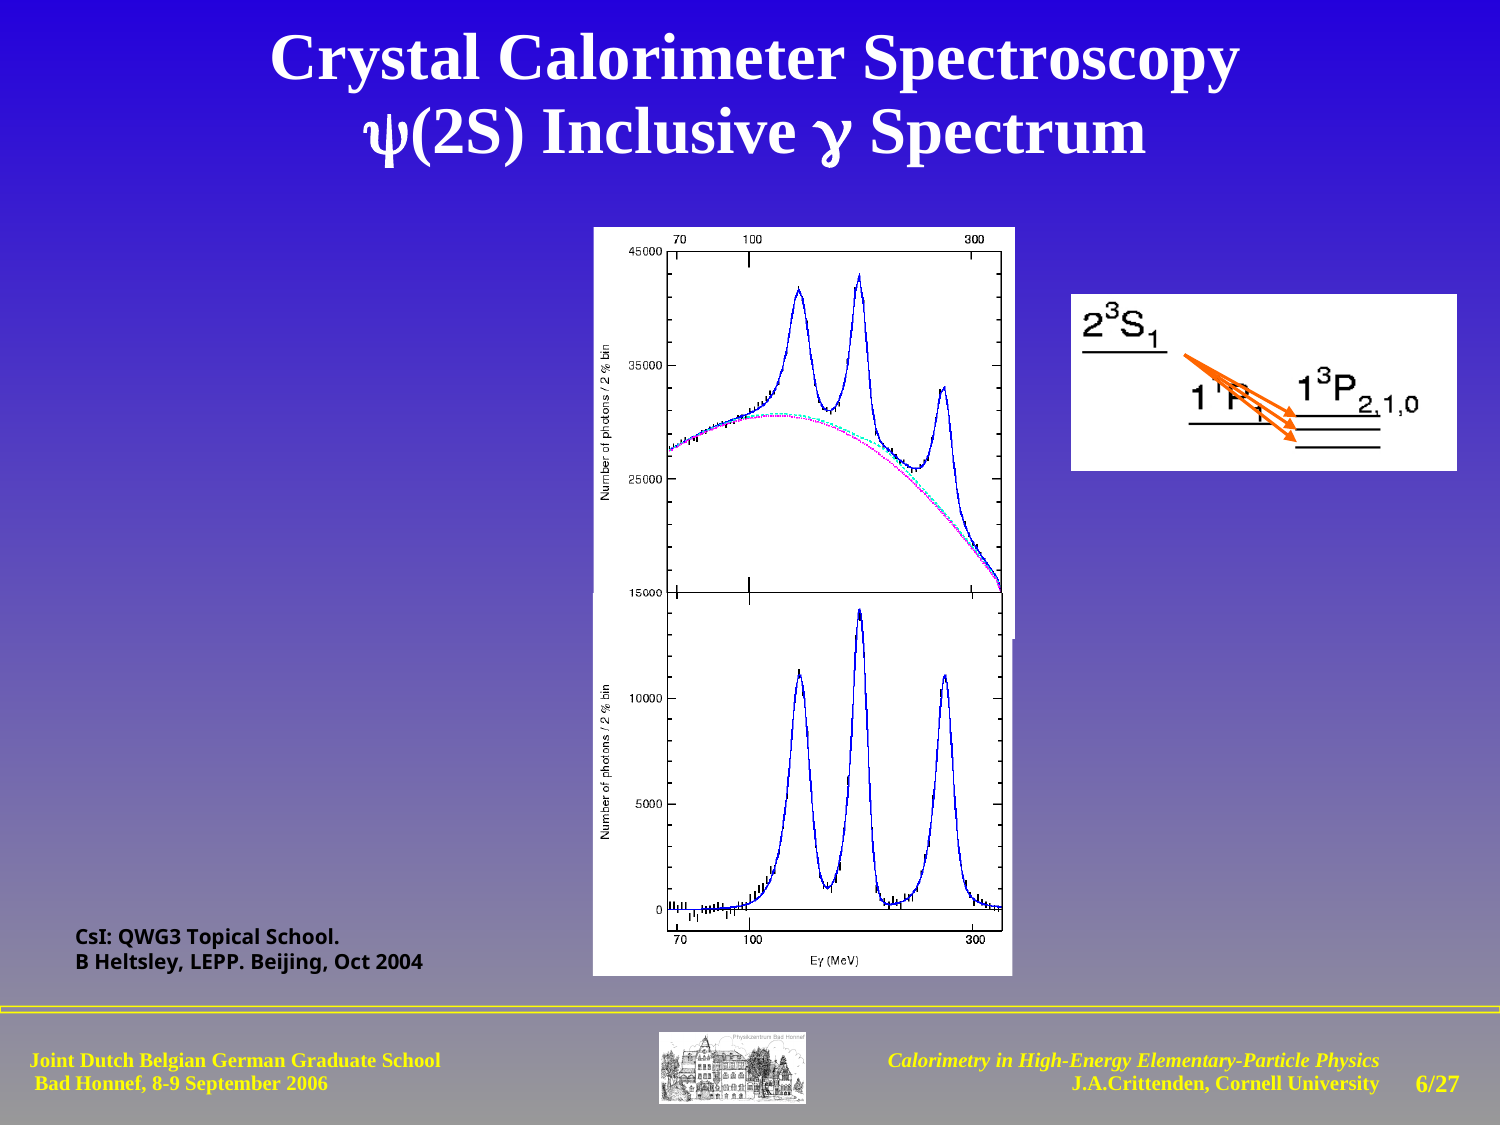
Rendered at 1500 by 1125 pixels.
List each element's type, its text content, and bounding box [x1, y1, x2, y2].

picture [592, 227, 1015, 976]
title Crystal Calorimeter Spectroscopy (2S) Inclusive  Spectrum [118, 0, 1394, 188]
picture [1071, 294, 1457, 471]
picture [659, 1032, 806, 1104]
text_box CsI: QWG3 Topical School. B Heltsley, LEPP. Beijing, Oct 2004 [75, 923, 497, 975]
